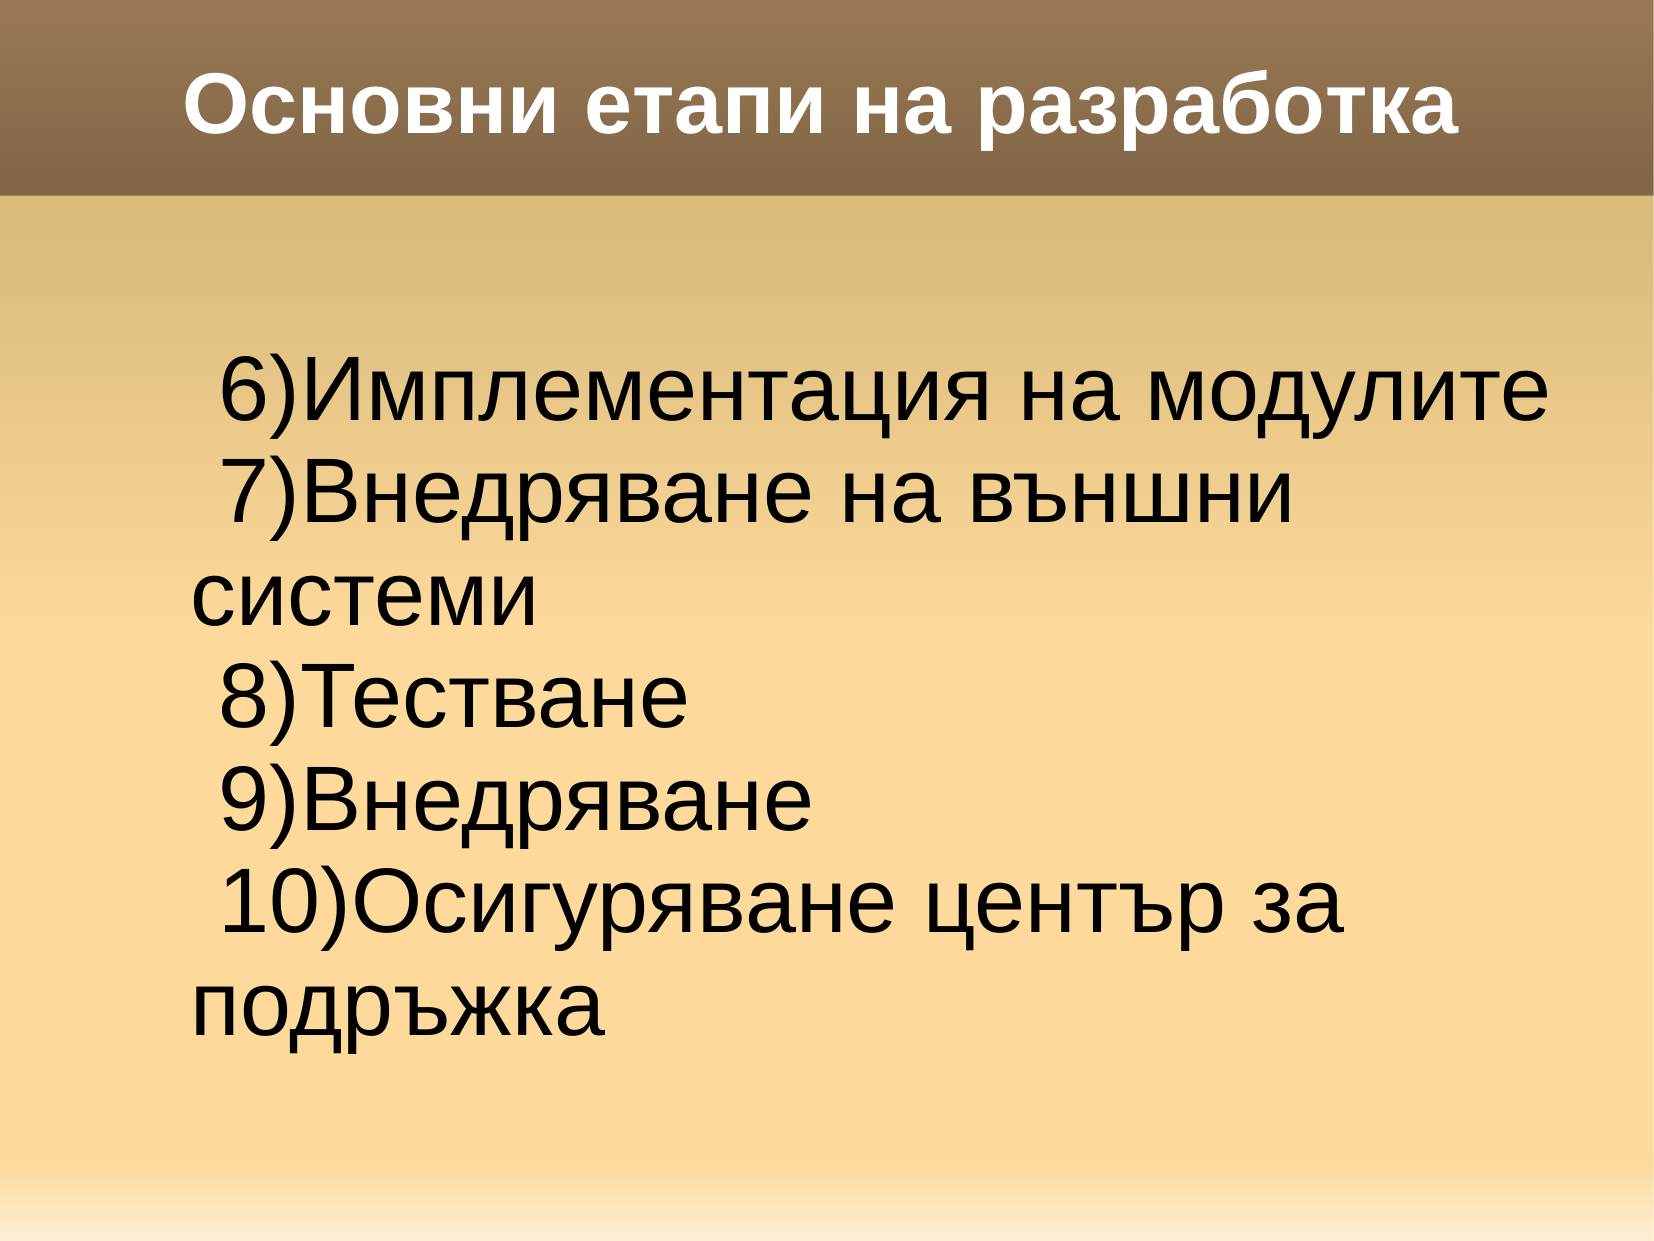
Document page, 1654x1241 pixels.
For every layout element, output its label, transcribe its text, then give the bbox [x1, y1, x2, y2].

text_box 6)Имплементация на модулите 7)Внедряване на външни системи 8)Тестване 9)Внедряване 10)Осигуряване център за подръжка [105, 330, 1576, 1171]
picture [0, 0, 1654, 1241]
title Основни етапи на разработка [76, 0, 1565, 208]
